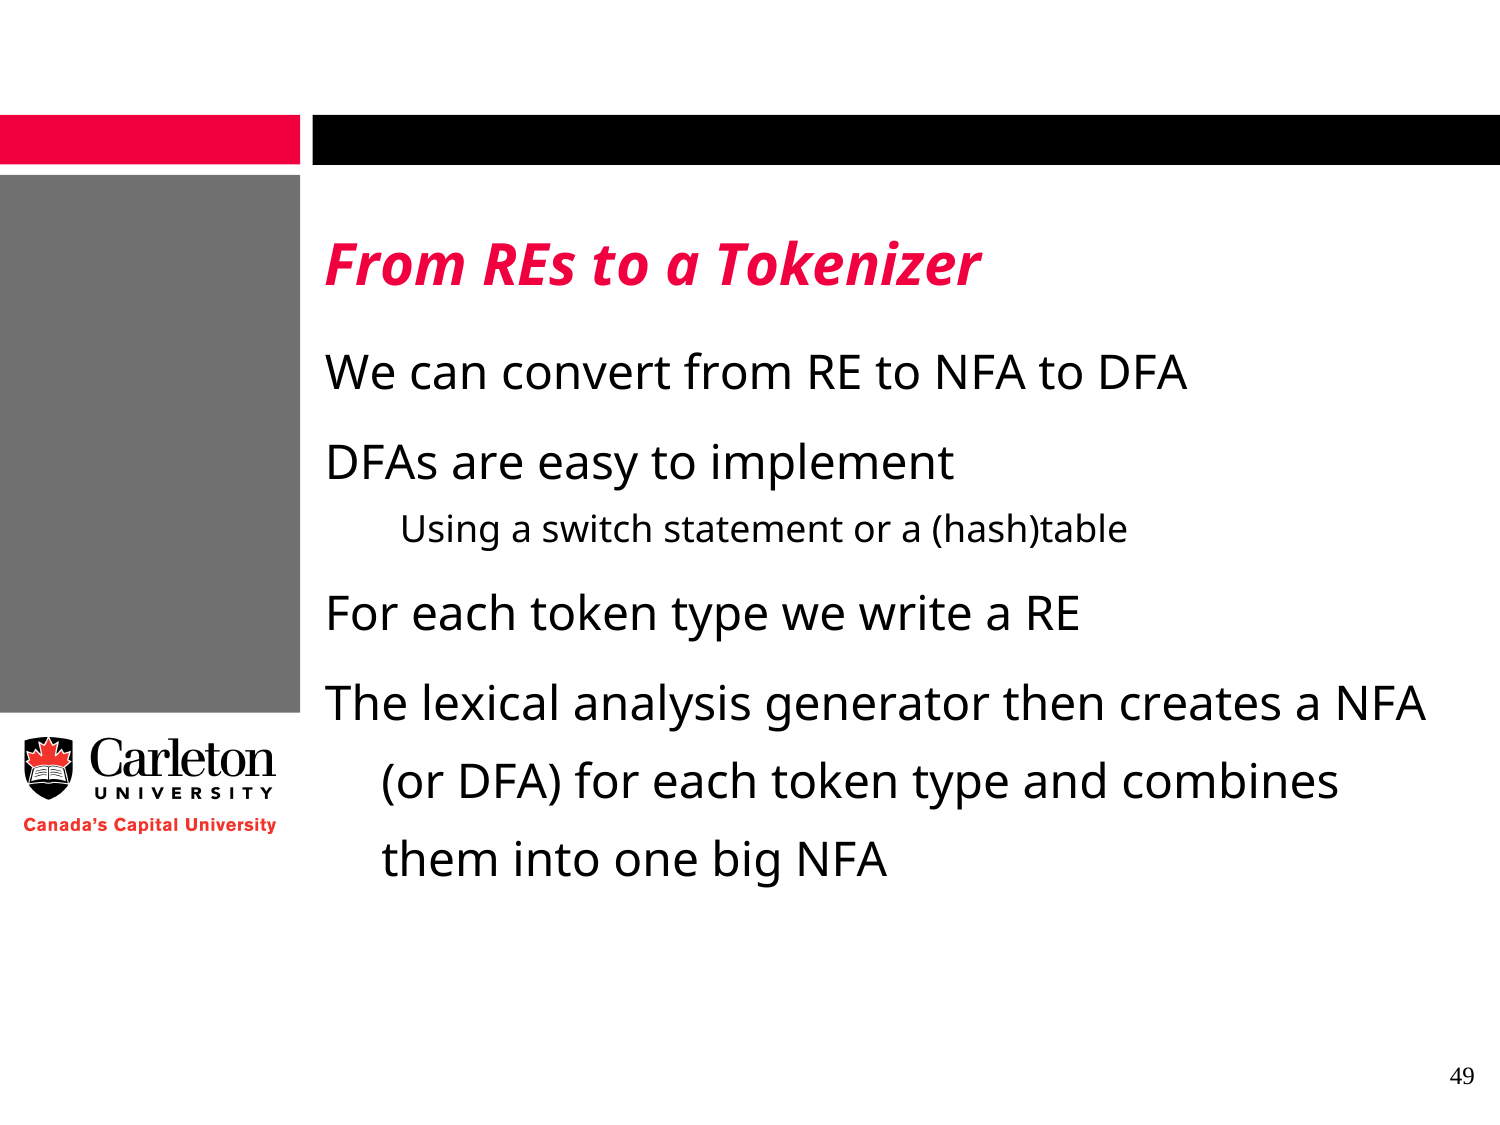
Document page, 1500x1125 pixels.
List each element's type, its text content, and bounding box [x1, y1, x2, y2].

picture [24, 737, 276, 834]
title From REs to a Tokenizer [324, 194, 1450, 324]
list We can convert from RE to NFA to DFA DFAs are easy to implement Using a switch statement or a (hash)table For each token type we write a RE The lexical analysis generator then creates a NFA (or DFA) for each token type and combines them into one big NFA [324, 324, 1450, 1036]
